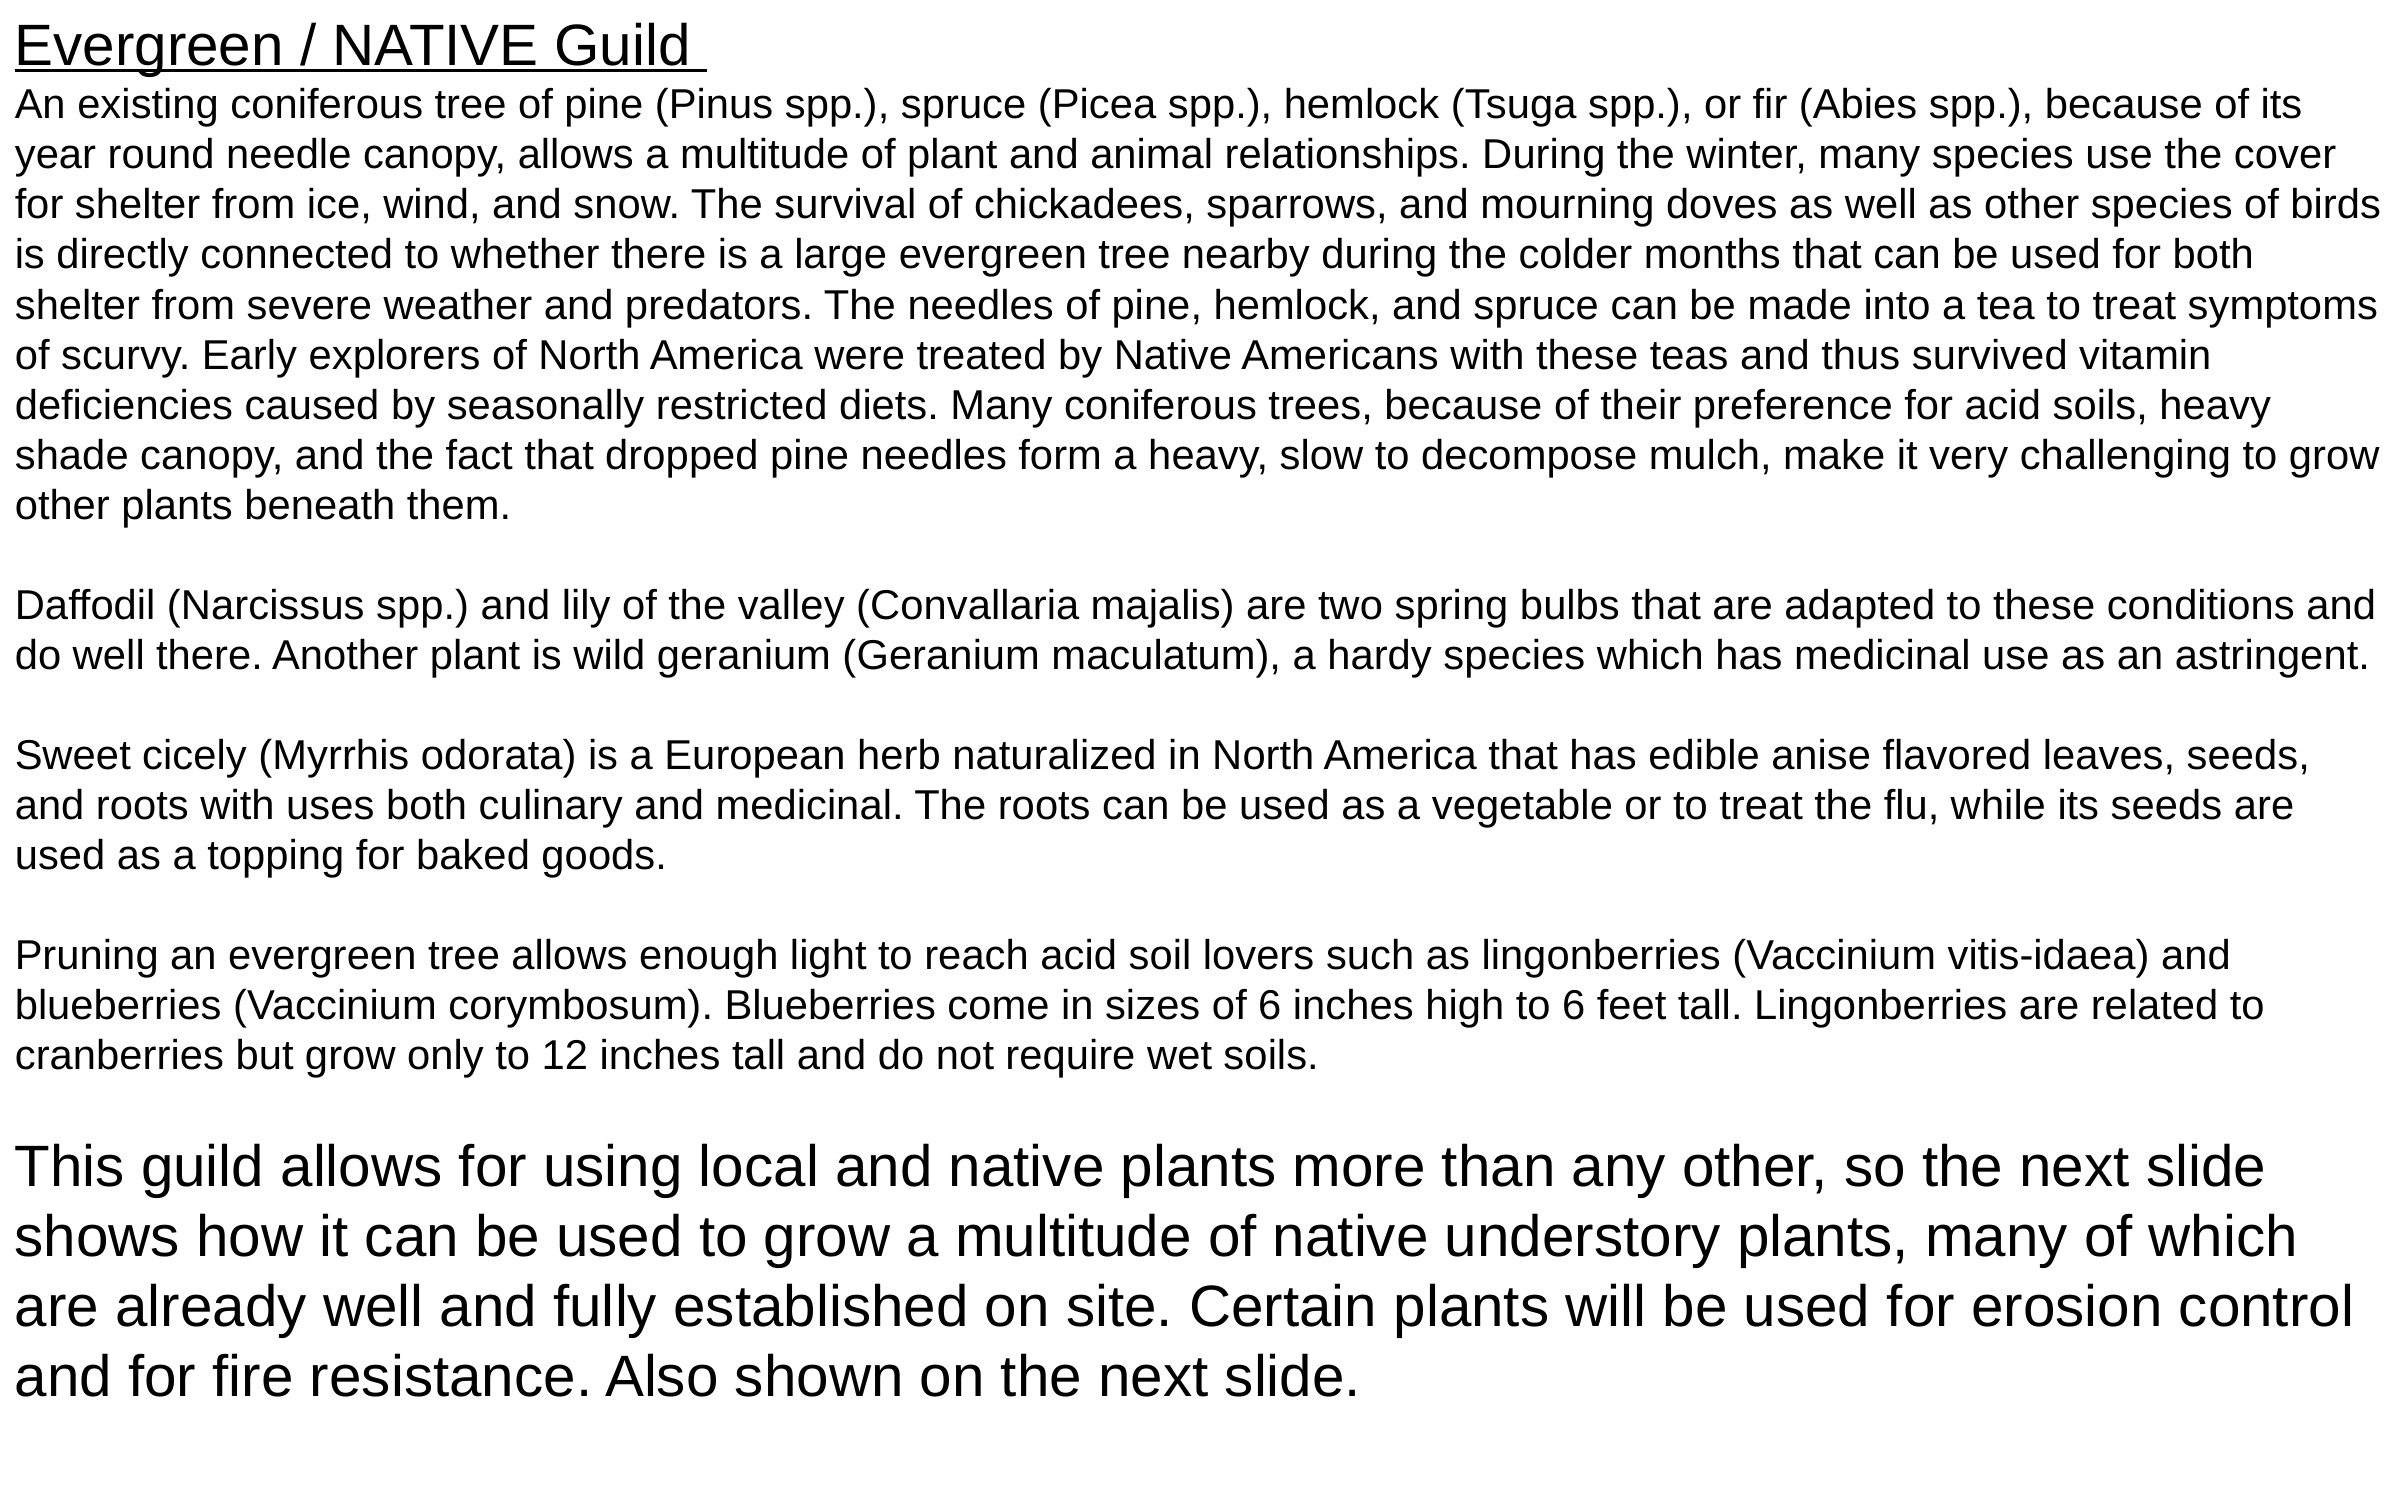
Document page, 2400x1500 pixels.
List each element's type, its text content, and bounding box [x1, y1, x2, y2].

text_box Evergreen / NATIVE Guild An existing coniferous tree of pine (Pinus spp.), spruce (Picea spp.), hemlock (Tsuga spp.), or fir (Abies spp.), because of its year round needle canopy, allows a multitude of plant and animal relationships. During the winter, many species use the cover for shelter from ice, wind, and snow. The survival of chickadees, sparrows, and mourning doves as well as other species of birds is directly connected to whether there is a large evergreen tree nearby during the colder months that can be used for both shelter from severe weather and predators. The needles of pine, hemlock, and spruce can be made into a tea to treat symptoms of scurvy. Early explorers of North America were treated by Native Americans with these teas and thus survived vitamin deficiencies caused by seasonally restricted diets. Many coniferous trees, because of their preference for acid soils, heavy shade canopy, and the fact that dropped pine needles form a heavy, slow to decompose mulch, make it very challenging to grow other plants beneath them. Daffodil (Narcissus spp.) and lily of the valley (Convallaria majalis) are two spring bulbs that are adapted to these conditions and do well there. Another plant is wild geranium (Geranium maculatum), a hardy species which has medicinal use as an astringent. Sweet cicely (Myrrhis odorata) is a European herb naturalized in North America that has edible anise flavored leaves, seeds, and roots with uses both culinary and medicinal. The roots can be used as a vegetable or to treat the flu, while its seeds are used as a topping for baked goods. Pruning an evergreen tree allows enough light to reach acid soil lovers such as lingonberries (Vaccinium vitis-idaea) and blueberries (Vaccinium corymbosum). Blueberries come in sizes of 6 inches high to 6 feet tall. Lingonberries are related to cranberries but grow only to 12 inches tall and do not require wet soils. This guild allows for using local and native plants more than any other, so the next slide shows how it can be used to grow a multitude of native understory plants, many of which are already well and fully established on site. Certain plants will be used for erosion control and for fire resistance. Also shown on the next slide. [0, 0, 2400, 1500]
